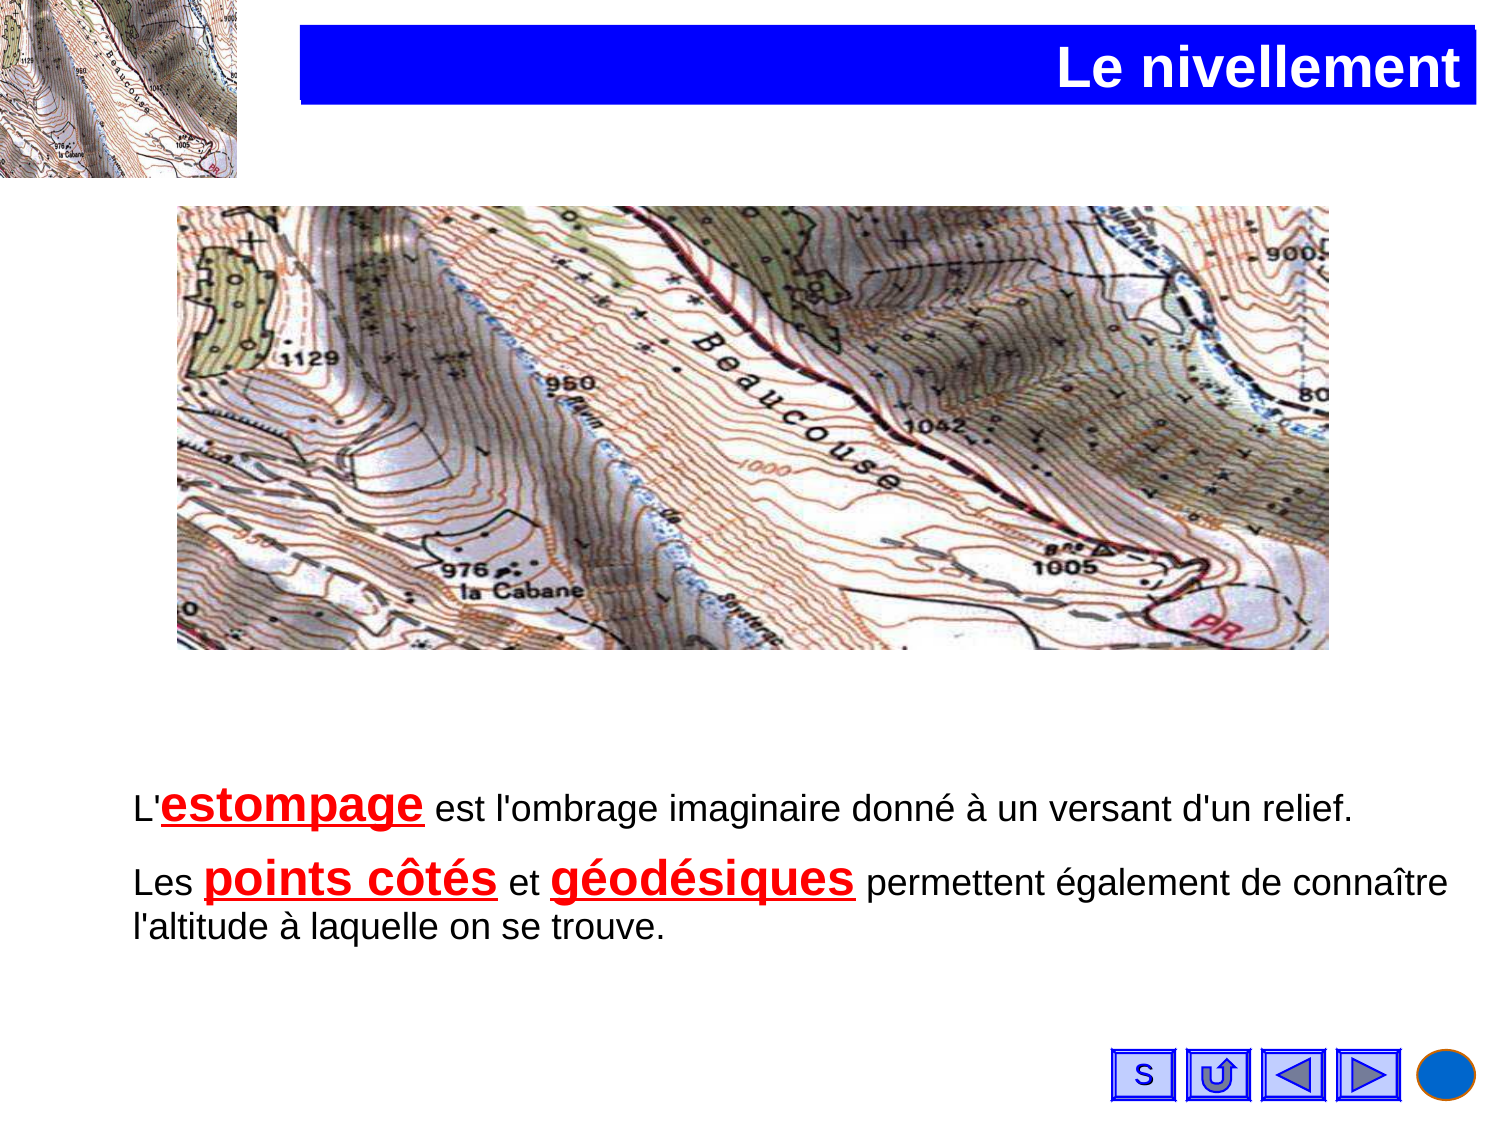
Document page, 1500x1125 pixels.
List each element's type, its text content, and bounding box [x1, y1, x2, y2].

text_box [1417, 1079, 1475, 1101]
text_box L'estompage est l'ombrage imaginaire donné à un versant d'un relief. Les points côtés et géodésiques permettent également de connaître l'altitude à laquelle on se trouve. [118, 708, 1500, 1079]
text_box Le nivellement [301, 29, 1477, 105]
picture [0, 0, 237, 178]
picture [177, 206, 1329, 650]
